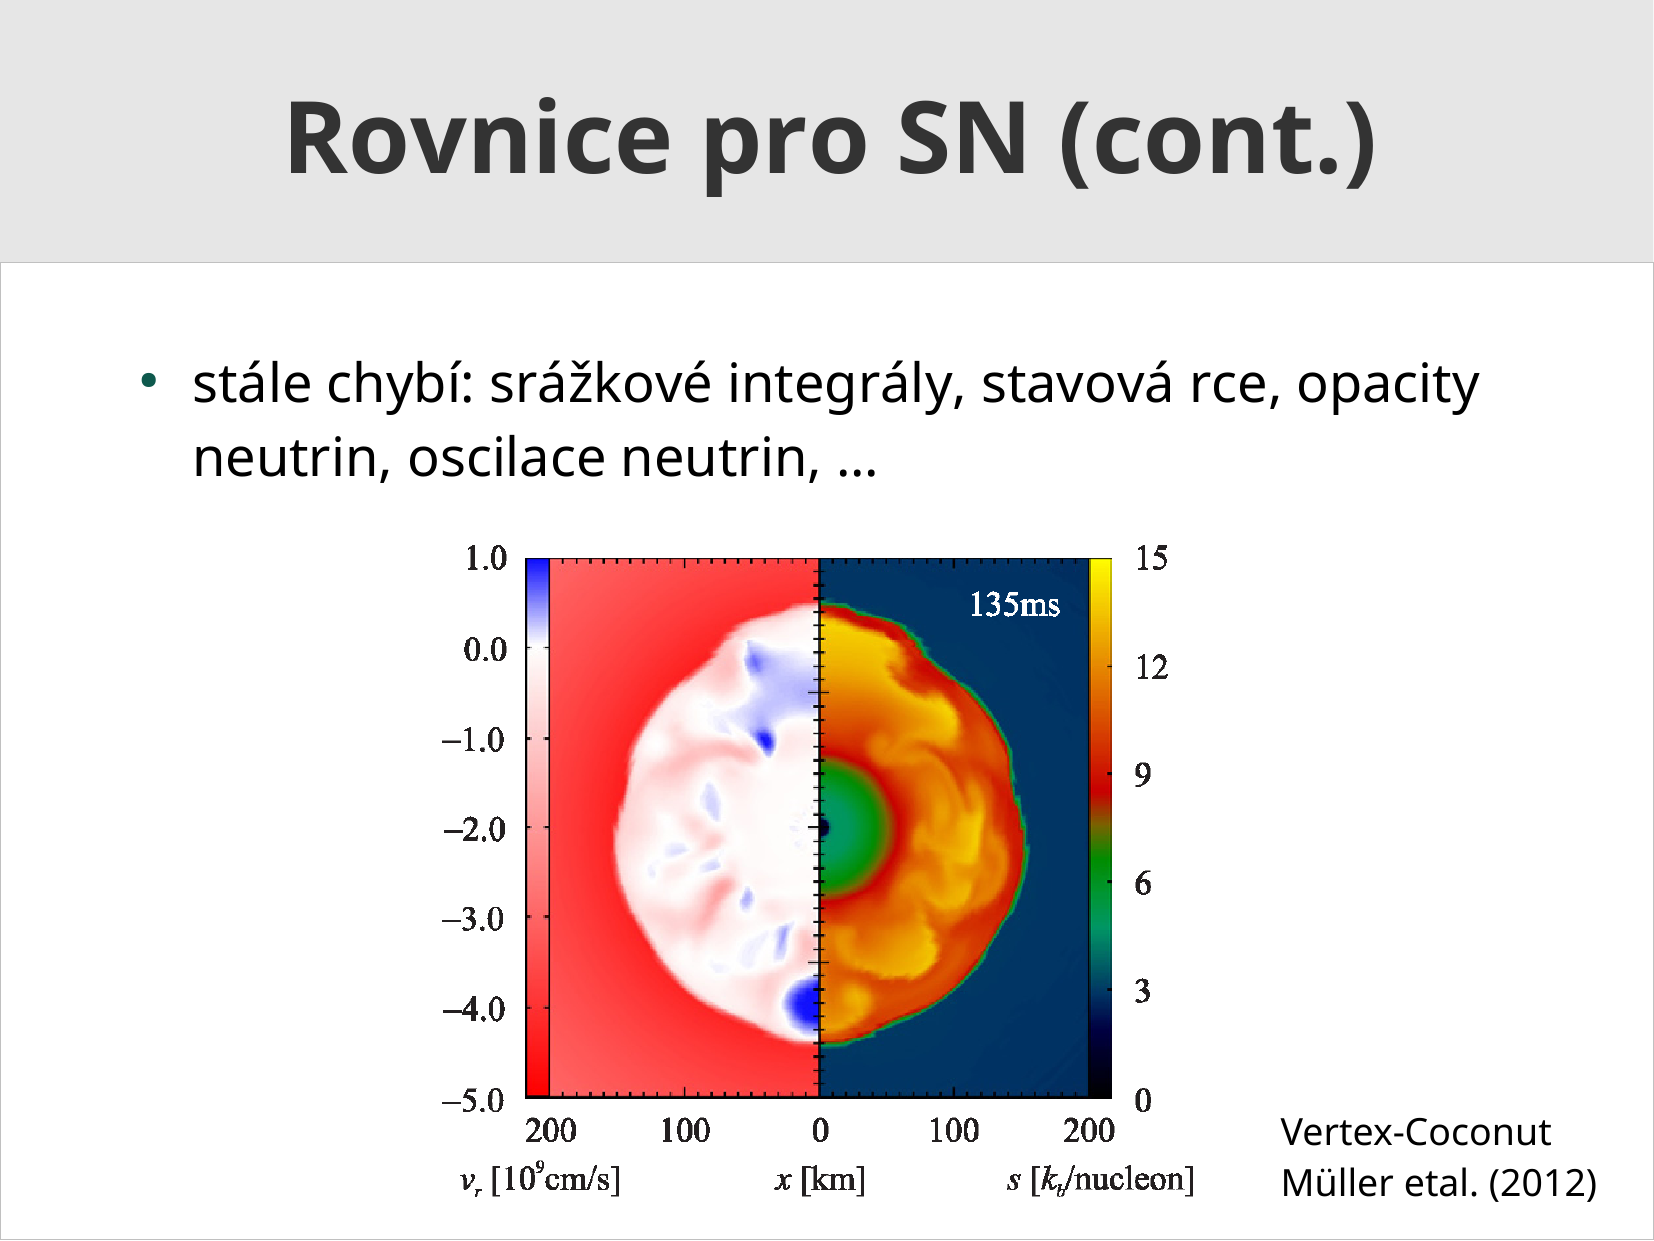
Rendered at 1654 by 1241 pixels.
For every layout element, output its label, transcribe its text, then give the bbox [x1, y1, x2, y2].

picture [442, 545, 1193, 1197]
list stále chybí: srážkové integrály, stavová rce, opacity neutrin, oscilace neutrin, ... [121, 344, 1534, 1064]
text_box Vertex-Coconut Müller etal. (2012) [1265, 1098, 1575, 1208]
title Rovnice pro SN (cont.) [124, 31, 1537, 239]
